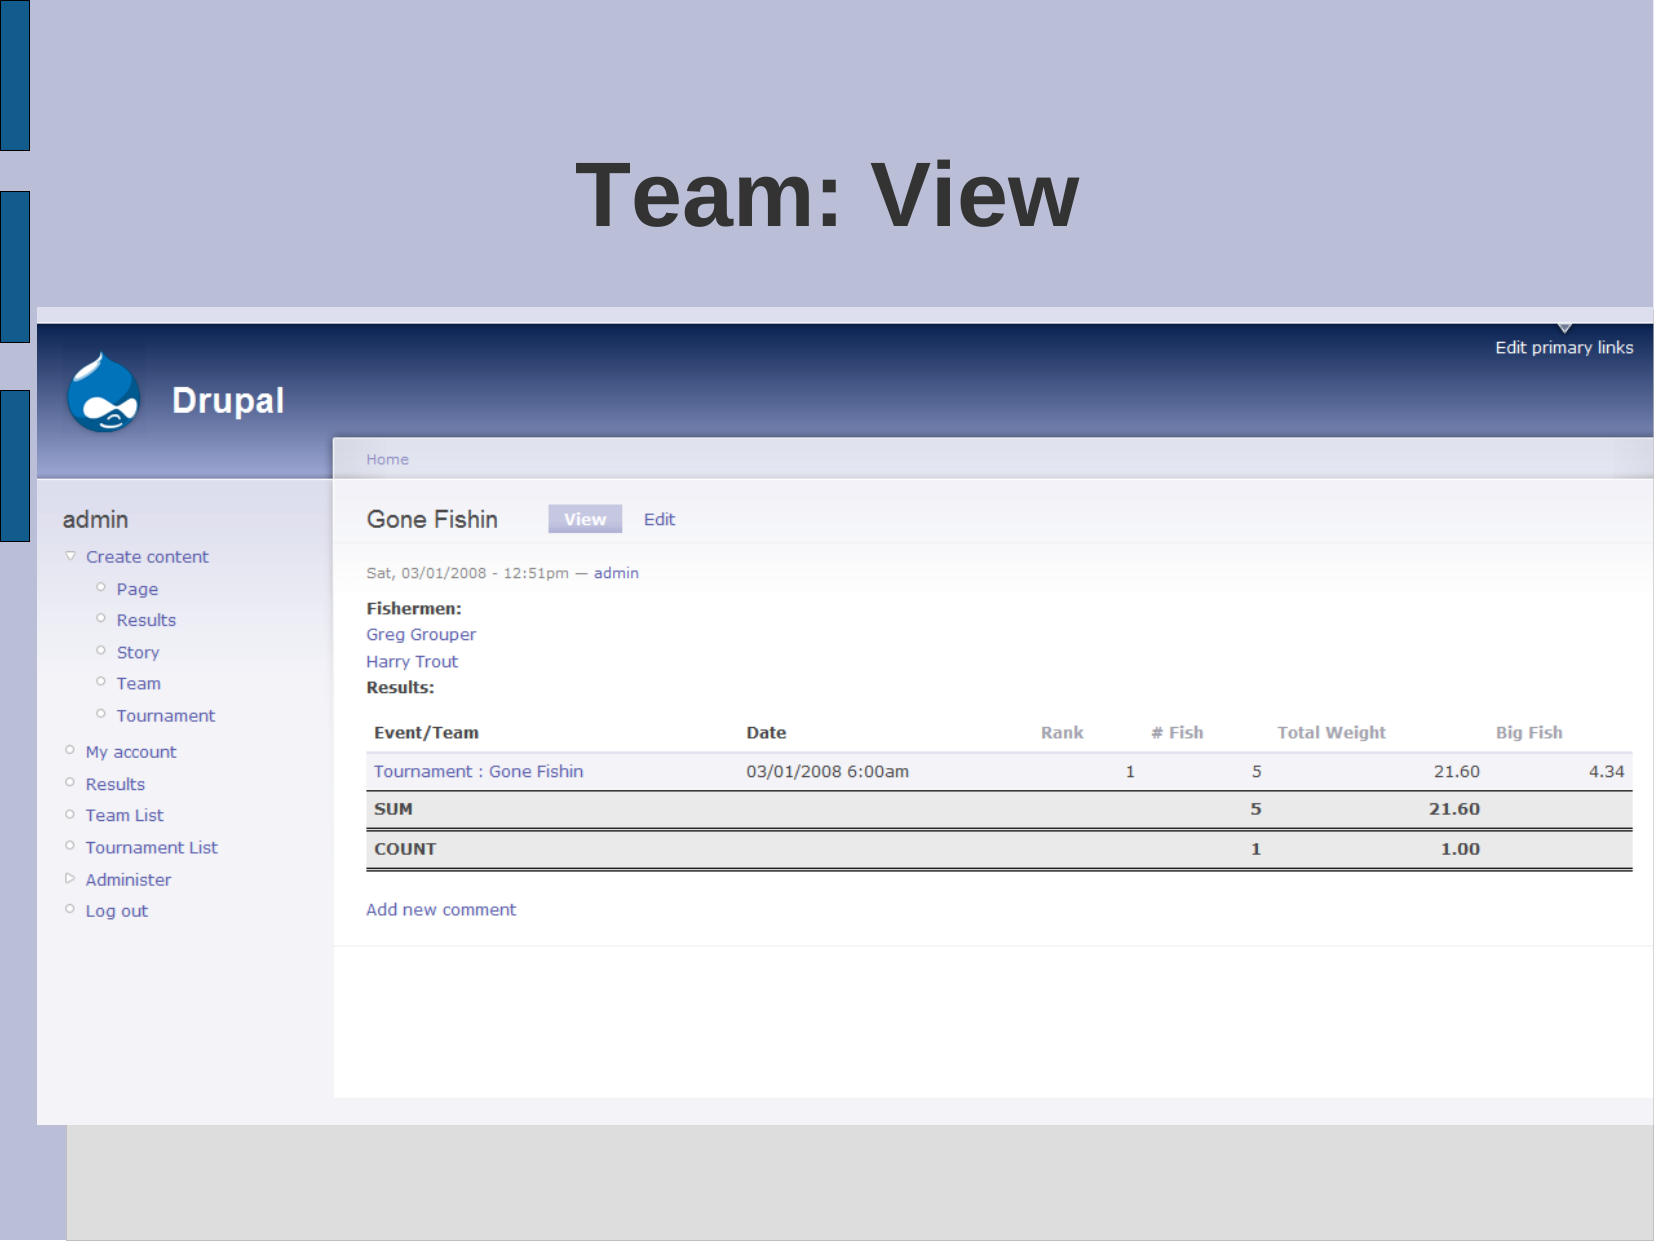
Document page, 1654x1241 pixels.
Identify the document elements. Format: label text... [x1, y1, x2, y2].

title Team: View [121, 91, 1534, 299]
picture [37, 307, 1654, 1126]
